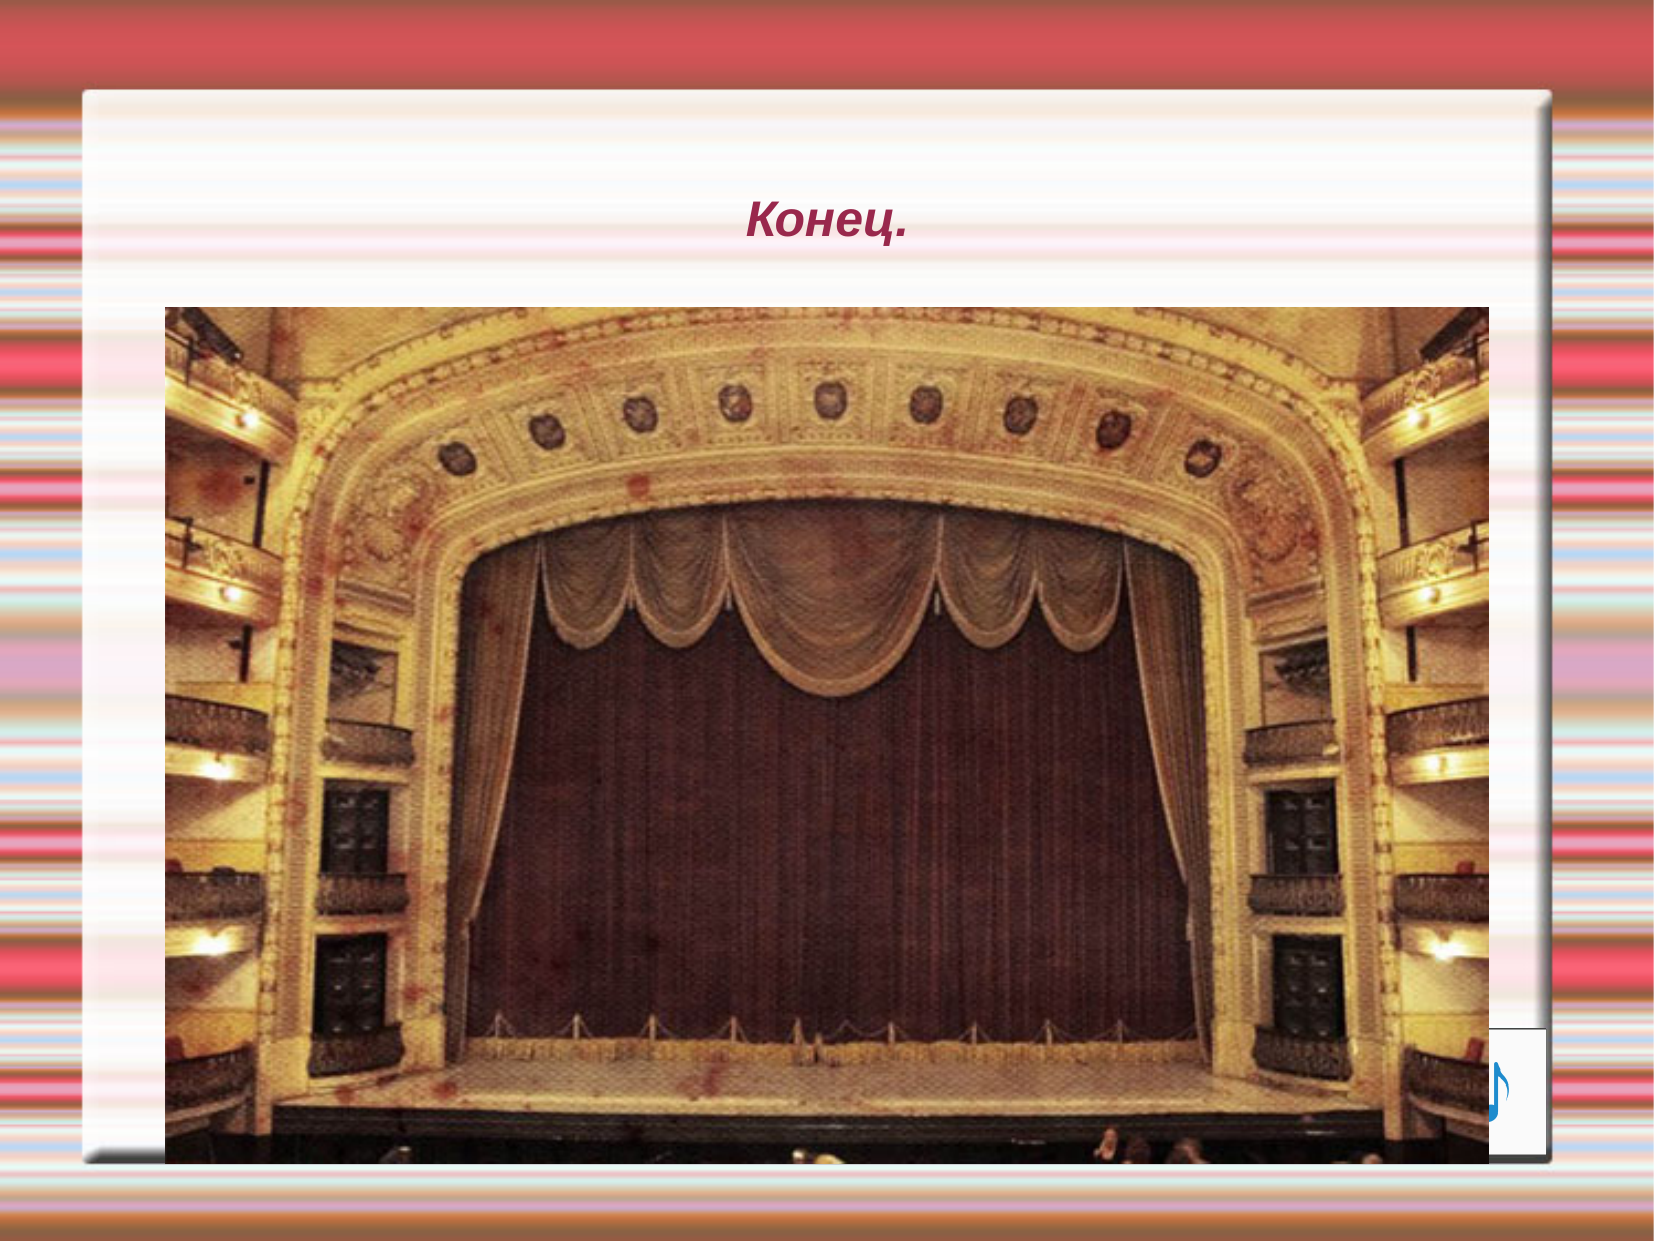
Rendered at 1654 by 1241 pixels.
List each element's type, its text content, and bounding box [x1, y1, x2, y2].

picture [0, 0, 1654, 1241]
title Конец. [121, 114, 1534, 322]
text_box [1489, 1027, 1548, 1158]
